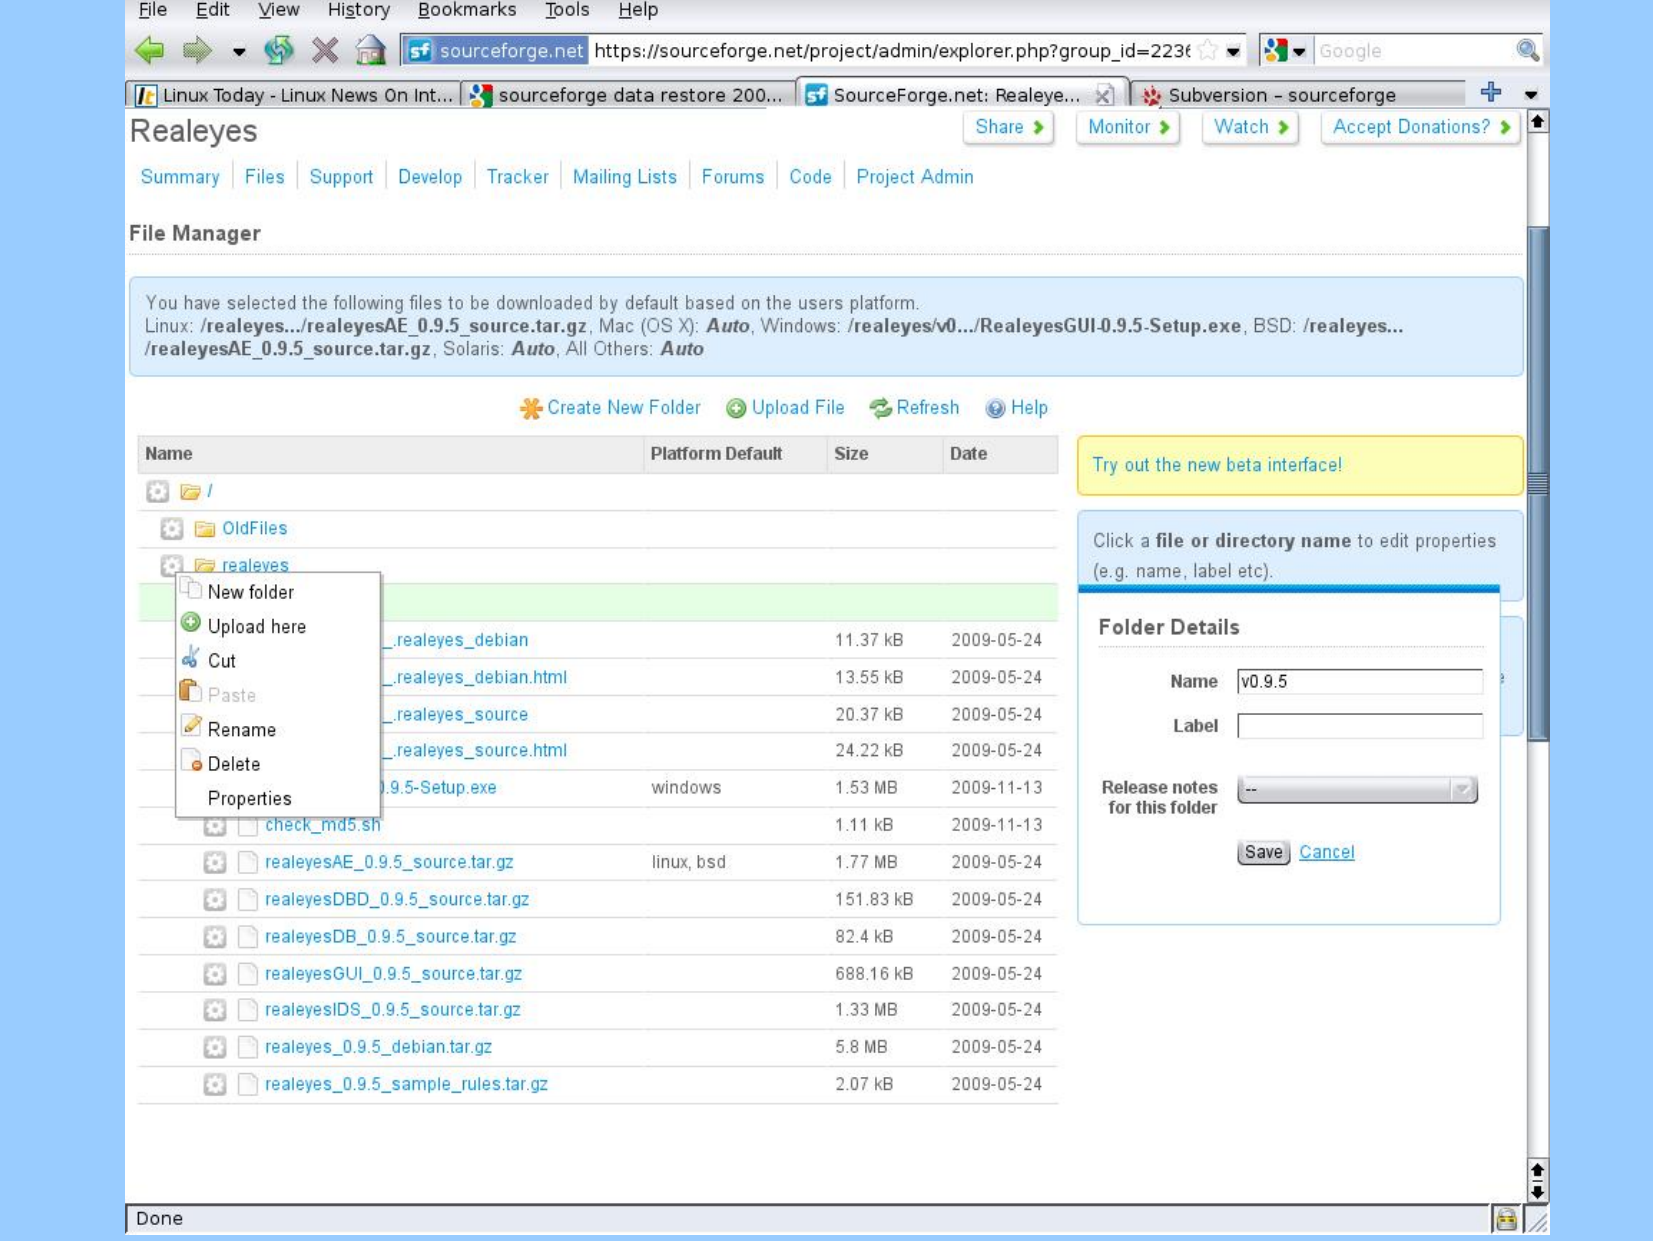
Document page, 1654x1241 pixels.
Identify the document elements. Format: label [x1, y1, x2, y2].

picture [125, 0, 1550, 1235]
